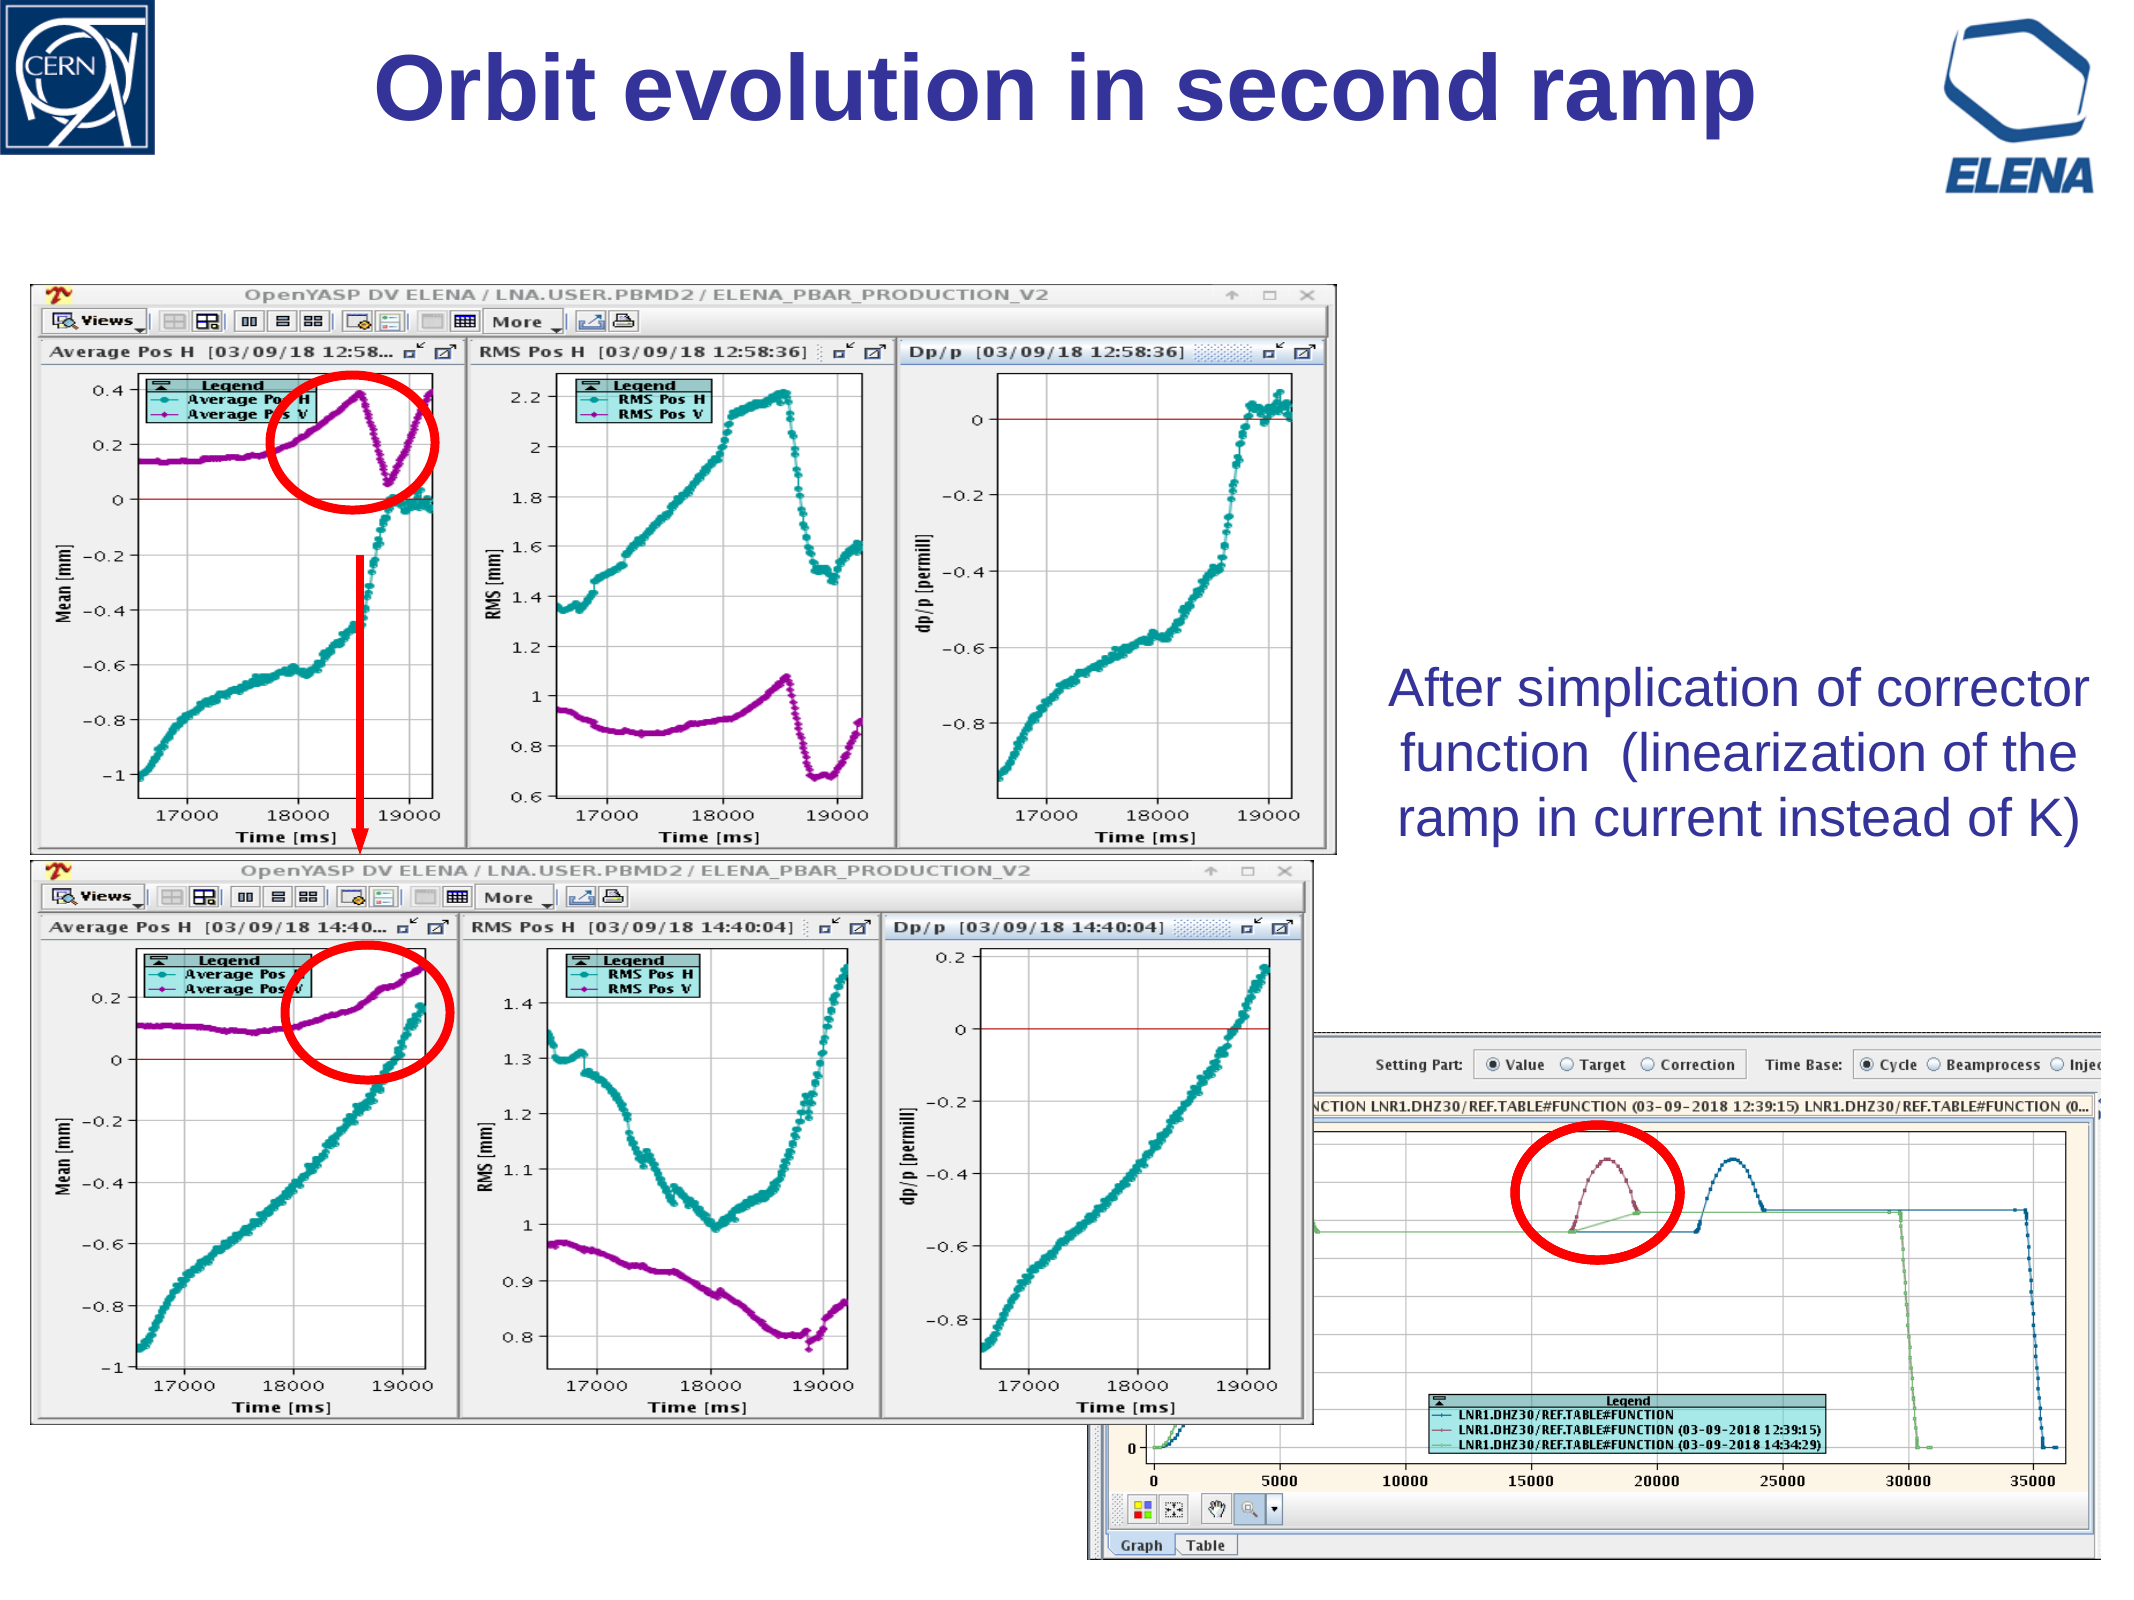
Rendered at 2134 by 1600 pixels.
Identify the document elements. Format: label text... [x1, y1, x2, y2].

picture [0, 0, 155, 155]
text_box After simplication of corrector function (linearization of the ramp in current instead of K) [1365, 645, 2116, 855]
picture [30, 860, 2101, 1561]
picture [1924, 10, 2117, 206]
picture [30, 284, 1337, 856]
title Orbit evolution in second ramp [208, 10, 1924, 156]
